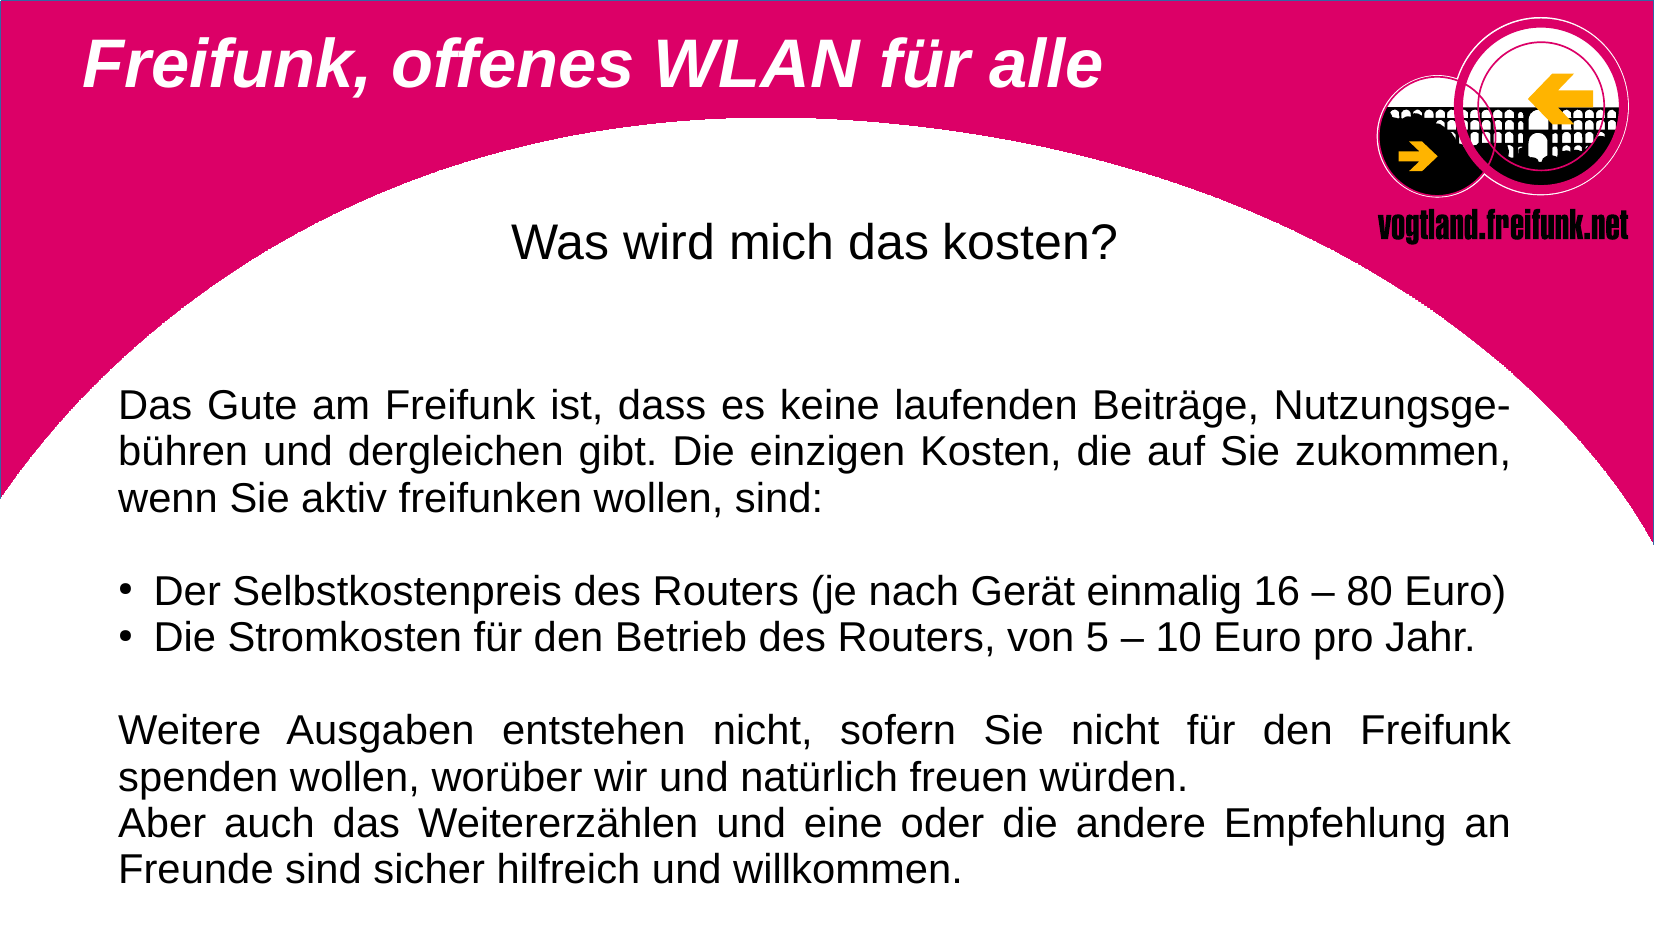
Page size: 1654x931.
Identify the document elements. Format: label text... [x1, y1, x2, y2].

title Freifunk, offenes WLAN für alle [82, 17, 1571, 111]
subtitle Was wird mich das kosten? Das Gute am Freifunk ist, dass es keine laufenden Beiträge, Nutzungsge-bühren und dergleichen gibt. Die einzigen Kosten, die auf Sie zukommen, wenn Sie aktiv freifunken wollen, sind: Der Selbstkostenpreis des Routers (je nach Gerät einmalig 16 – 80 Euro) Die Stromkosten für den Betrieb des Routers, von 5 – 10 Euro pro Jahr. Weitere Ausgaben entstehen nicht, sofern Sie nicht für den Freifunk spenden wollen, worüber wir und natürlich freuen würden. Aber auch das Weitererzählen und eine oder die andere Empfehlung an Freunde sind sicher hilfreich und willkommen. [118, 158, 1512, 893]
text_box [0, 0, 1654, 931]
picture [1375, 16, 1630, 247]
